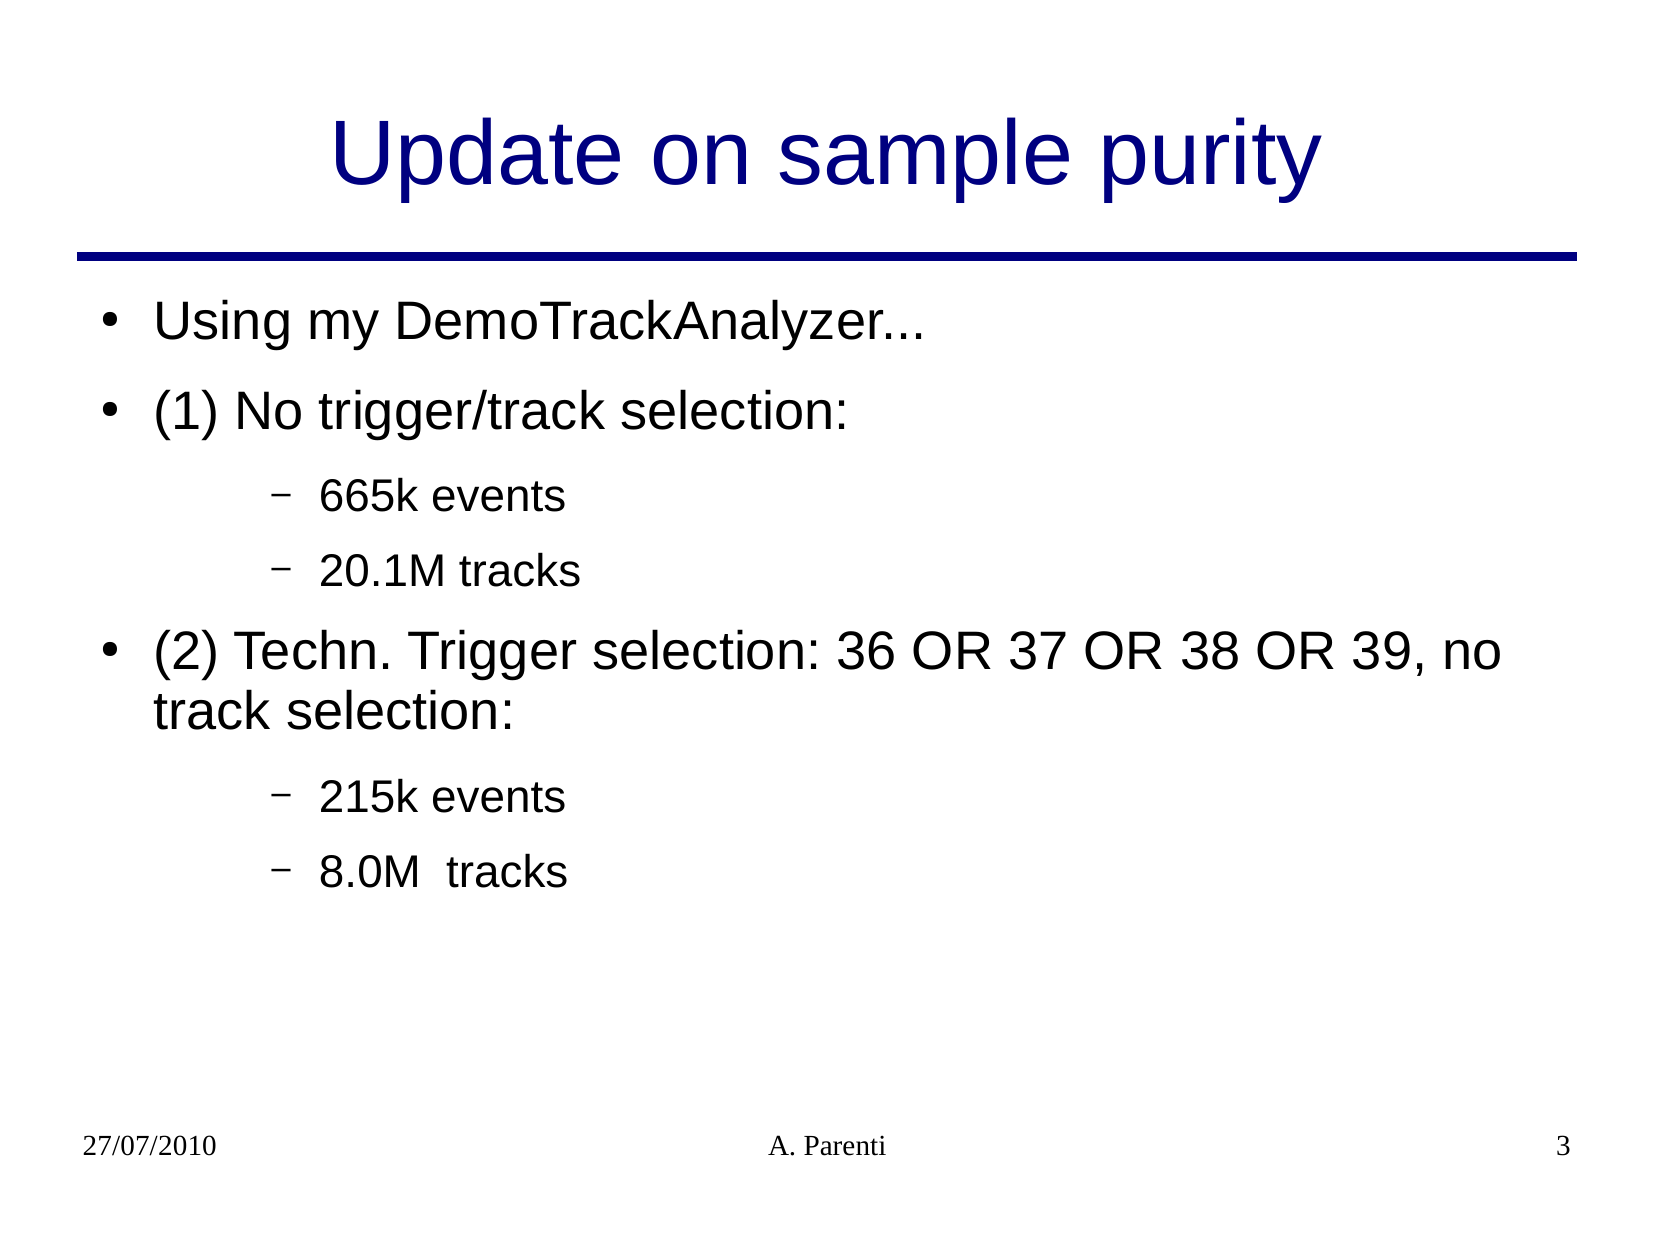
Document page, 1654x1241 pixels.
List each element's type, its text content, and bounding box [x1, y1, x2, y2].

list Using my DemoTrackAnalyzer... (1) No trigger/track selection: 665k events 20.1M tracks (2) Techn. Trigger selection: 36 OR 37 OR 38 OR 39, no track selection: 215k events 8.0M tracks [82, 290, 1571, 1094]
title Update on sample purity [82, 56, 1571, 250]
